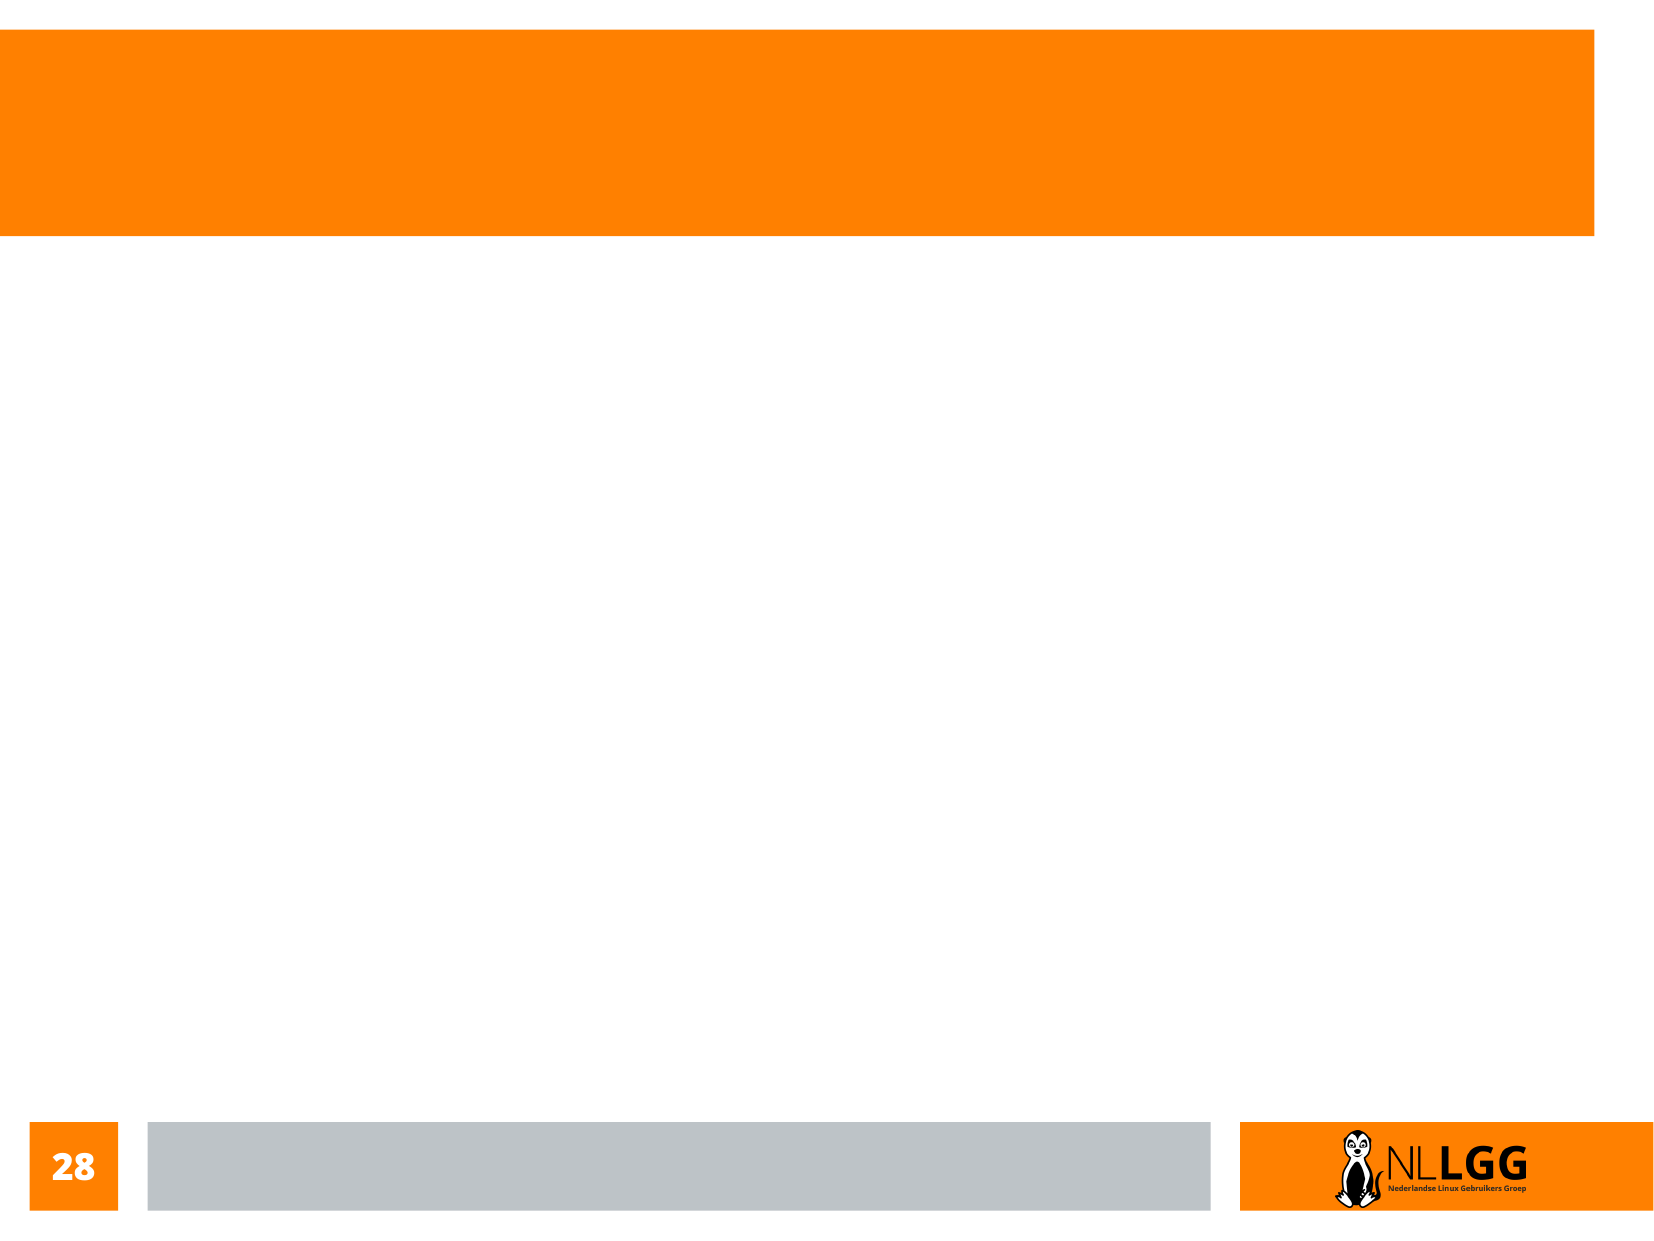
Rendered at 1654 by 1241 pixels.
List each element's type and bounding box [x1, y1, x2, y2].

picture [1335, 1130, 1526, 1208]
